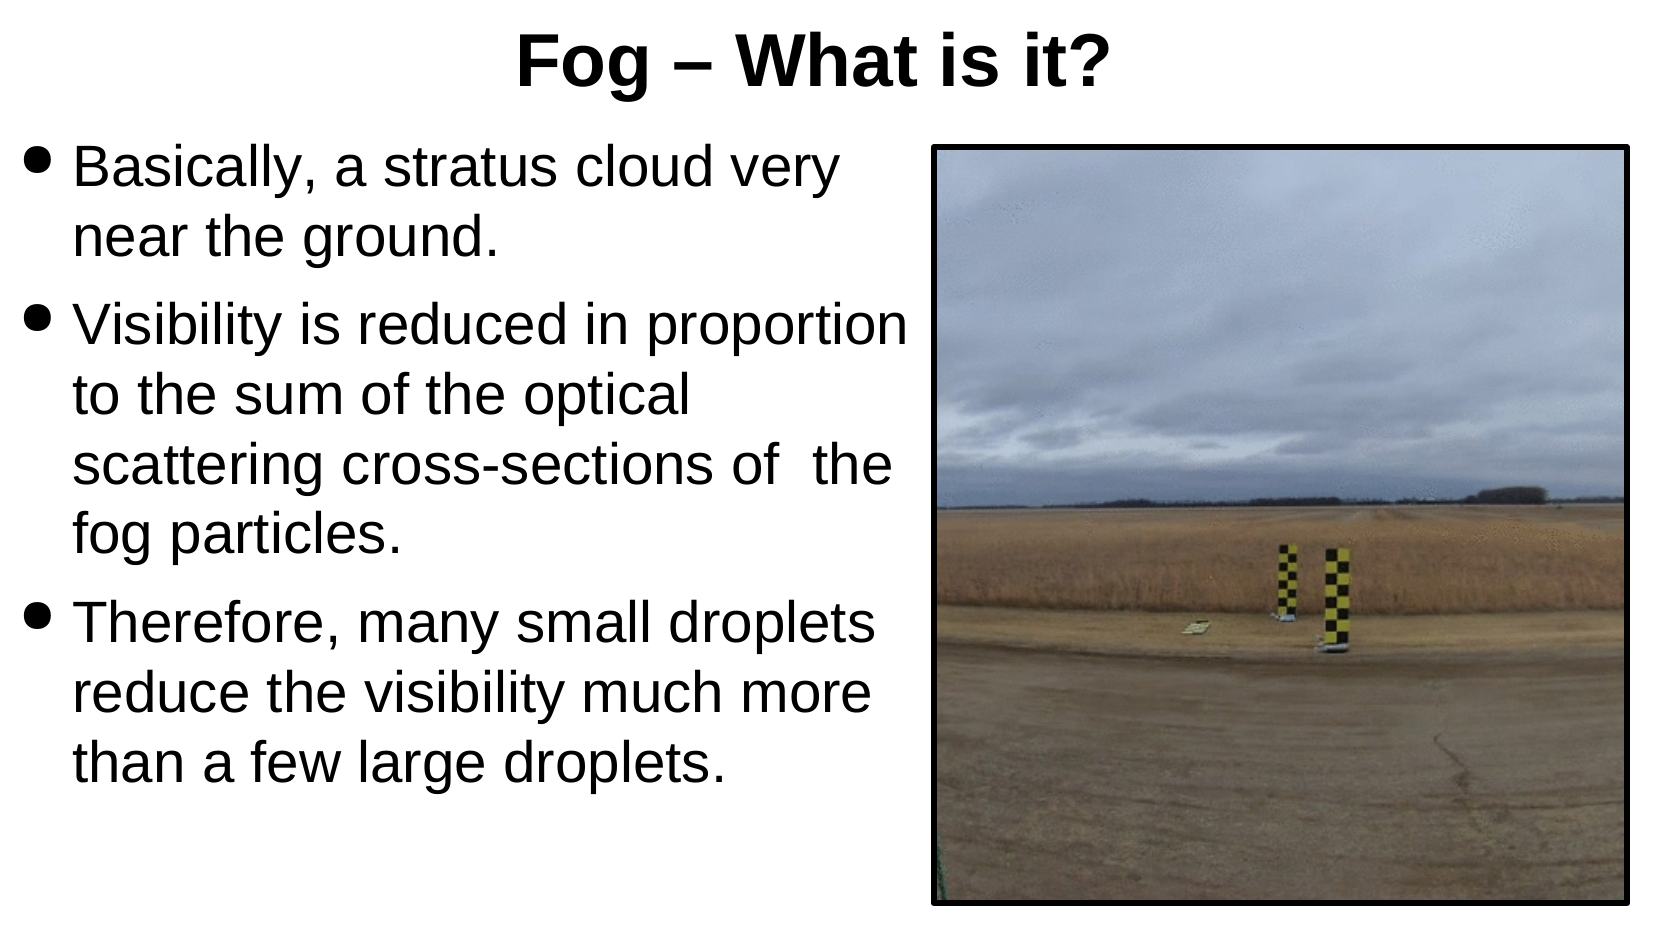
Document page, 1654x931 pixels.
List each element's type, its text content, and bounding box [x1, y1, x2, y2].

title Fog – What is it? [0, 5, 1654, 107]
picture [936, 150, 1625, 901]
text_box Basically, a stratus cloud very near the ground. Visibility is reduced in proportion to the sum of the optical scattering cross-sections of the fog particles. Therefore, many small droplets reduce the visibility much more than a few large droplets. [4, 120, 938, 802]
